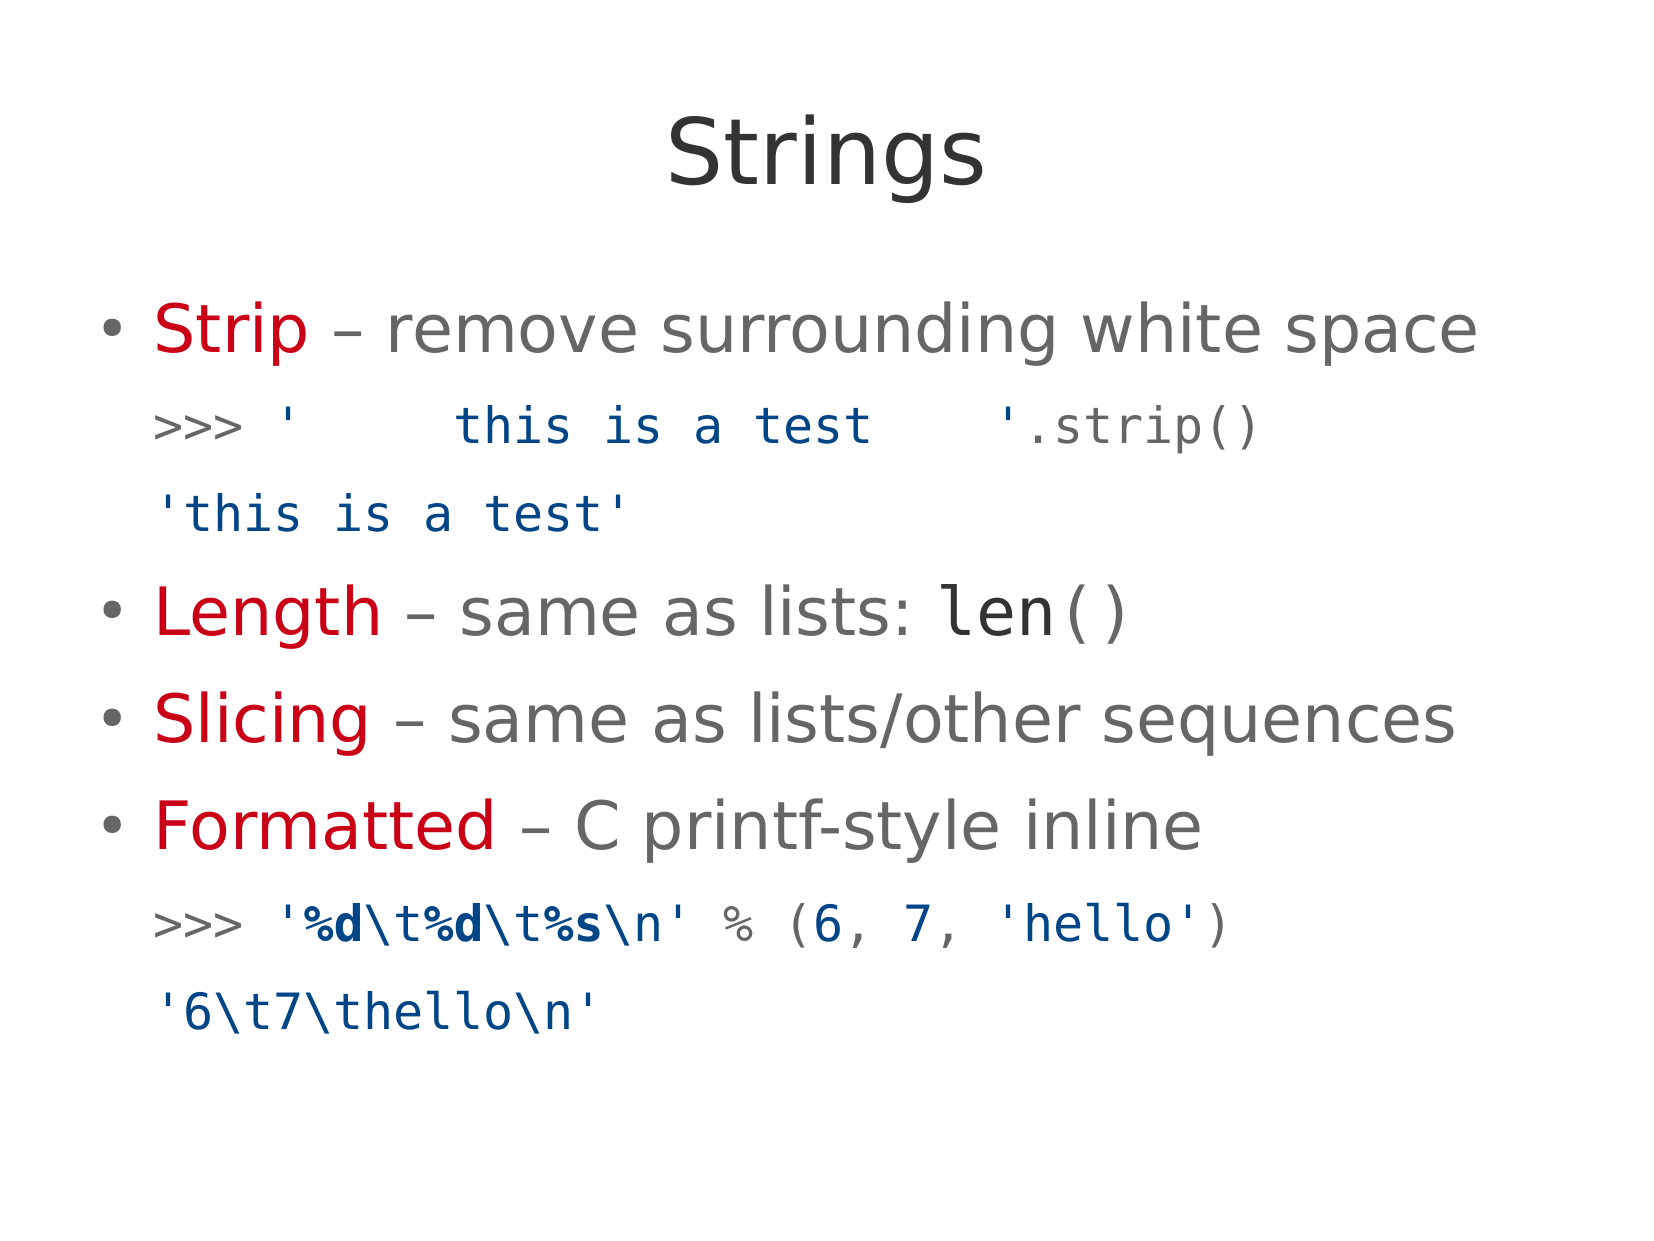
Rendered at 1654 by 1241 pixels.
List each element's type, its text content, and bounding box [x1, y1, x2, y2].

list Strip – remove surrounding white space >>> ' this is a test '.strip() 'this is a test' Length – same as lists: len() Slicing – same as lists/other sequences Formatted – C printf-style inline >>> '%d\t%d\t%s\n' % (6, 7, 'hello') '6\t7\thello\n' [82, 290, 1571, 1109]
title Strings [82, 56, 1571, 250]
